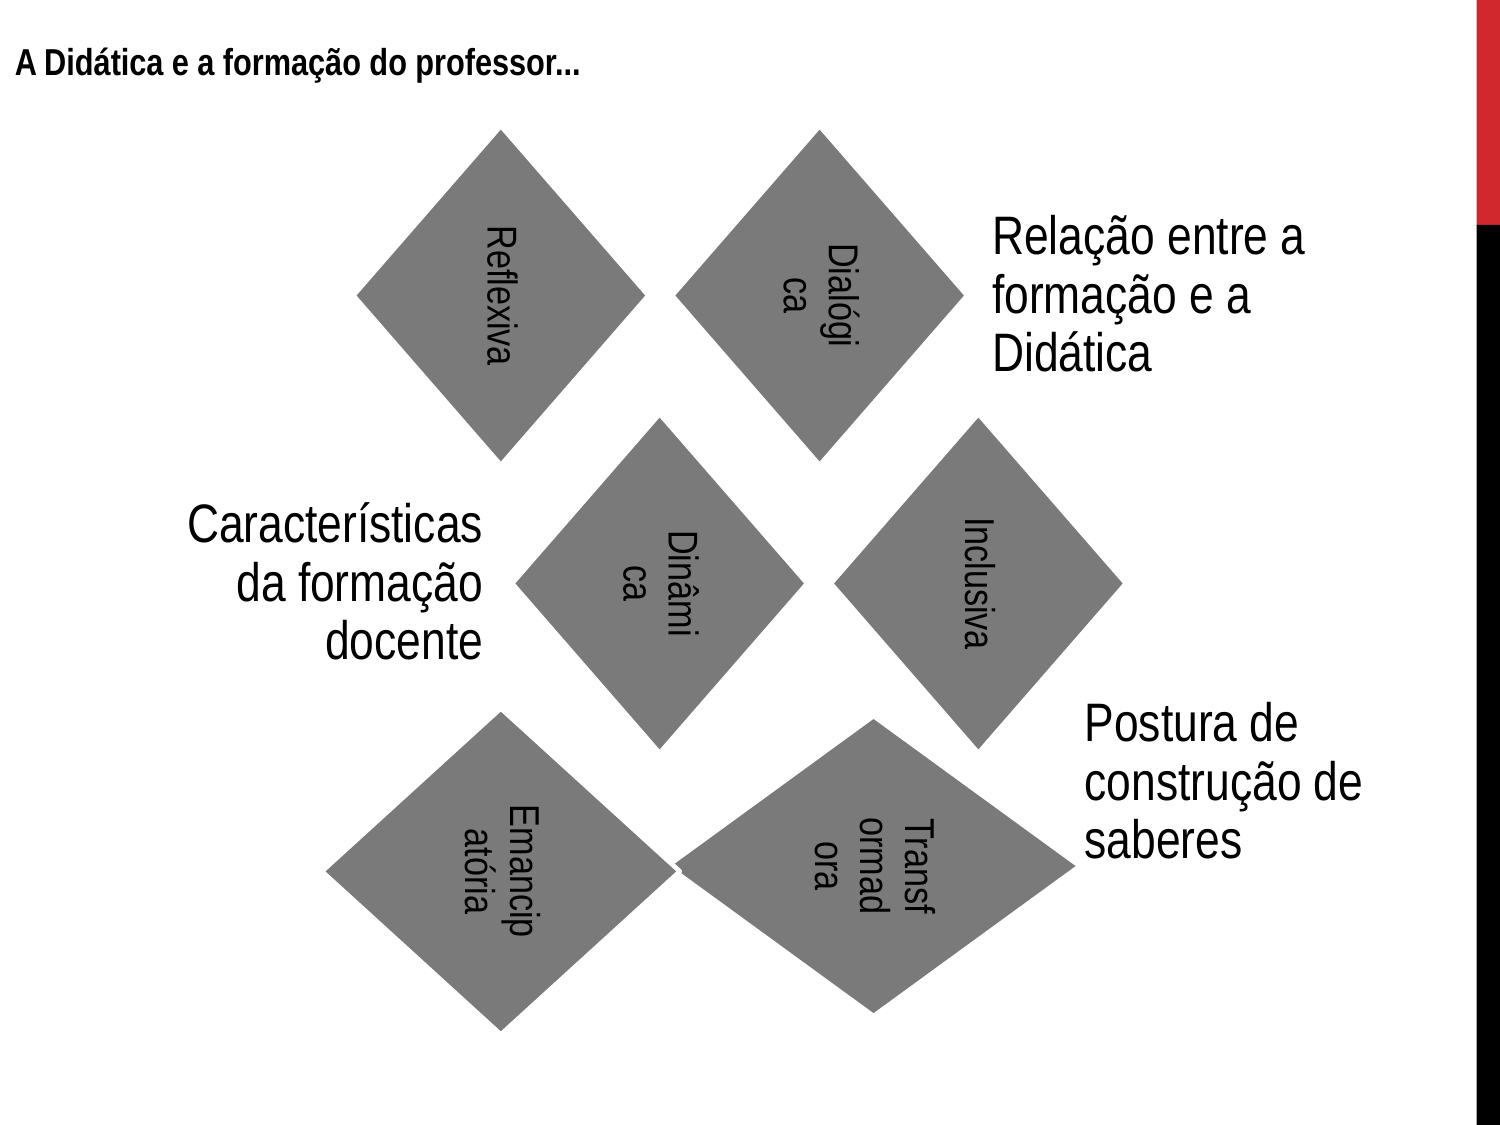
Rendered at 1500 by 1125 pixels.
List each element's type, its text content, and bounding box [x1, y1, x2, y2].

text_box Emancipatória [321, 708, 680, 1035]
text_box Postura de construção de saberes [1068, 680, 1447, 885]
text_box Dialógica [672, 181, 968, 466]
text_box Inclusiva [830, 413, 1126, 754]
text_box Dinâmica [512, 413, 808, 754]
text_box Relação entre a formação e a Didática [976, 193, 1355, 398]
text_box Reflexiva [353, 181, 649, 466]
text_box A Didática e a formação do professor... [0, 30, 1459, 181]
text_box Transformadora [671, 715, 1068, 1017]
text_box Características da formação docente [133, 481, 500, 686]
